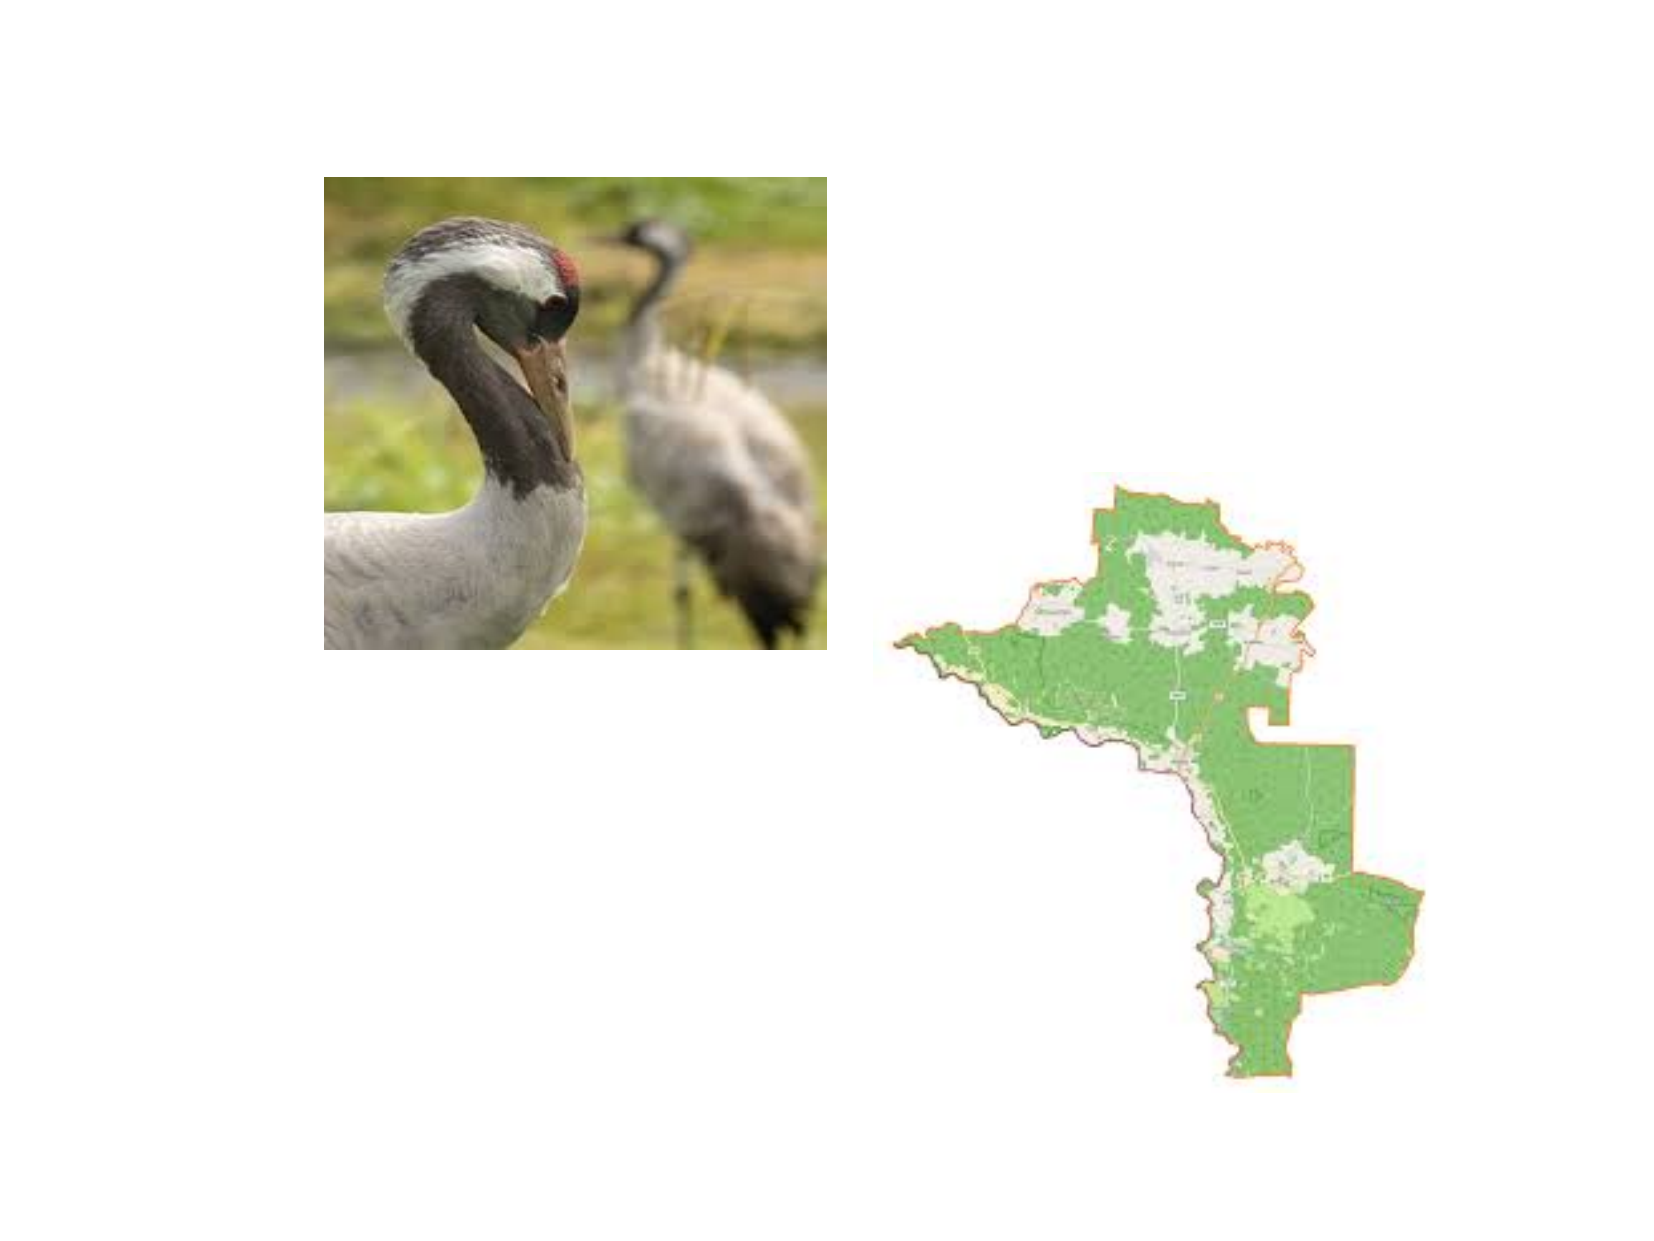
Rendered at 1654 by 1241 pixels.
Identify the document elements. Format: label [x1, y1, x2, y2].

picture [324, 177, 827, 650]
picture [873, 472, 1447, 1093]
